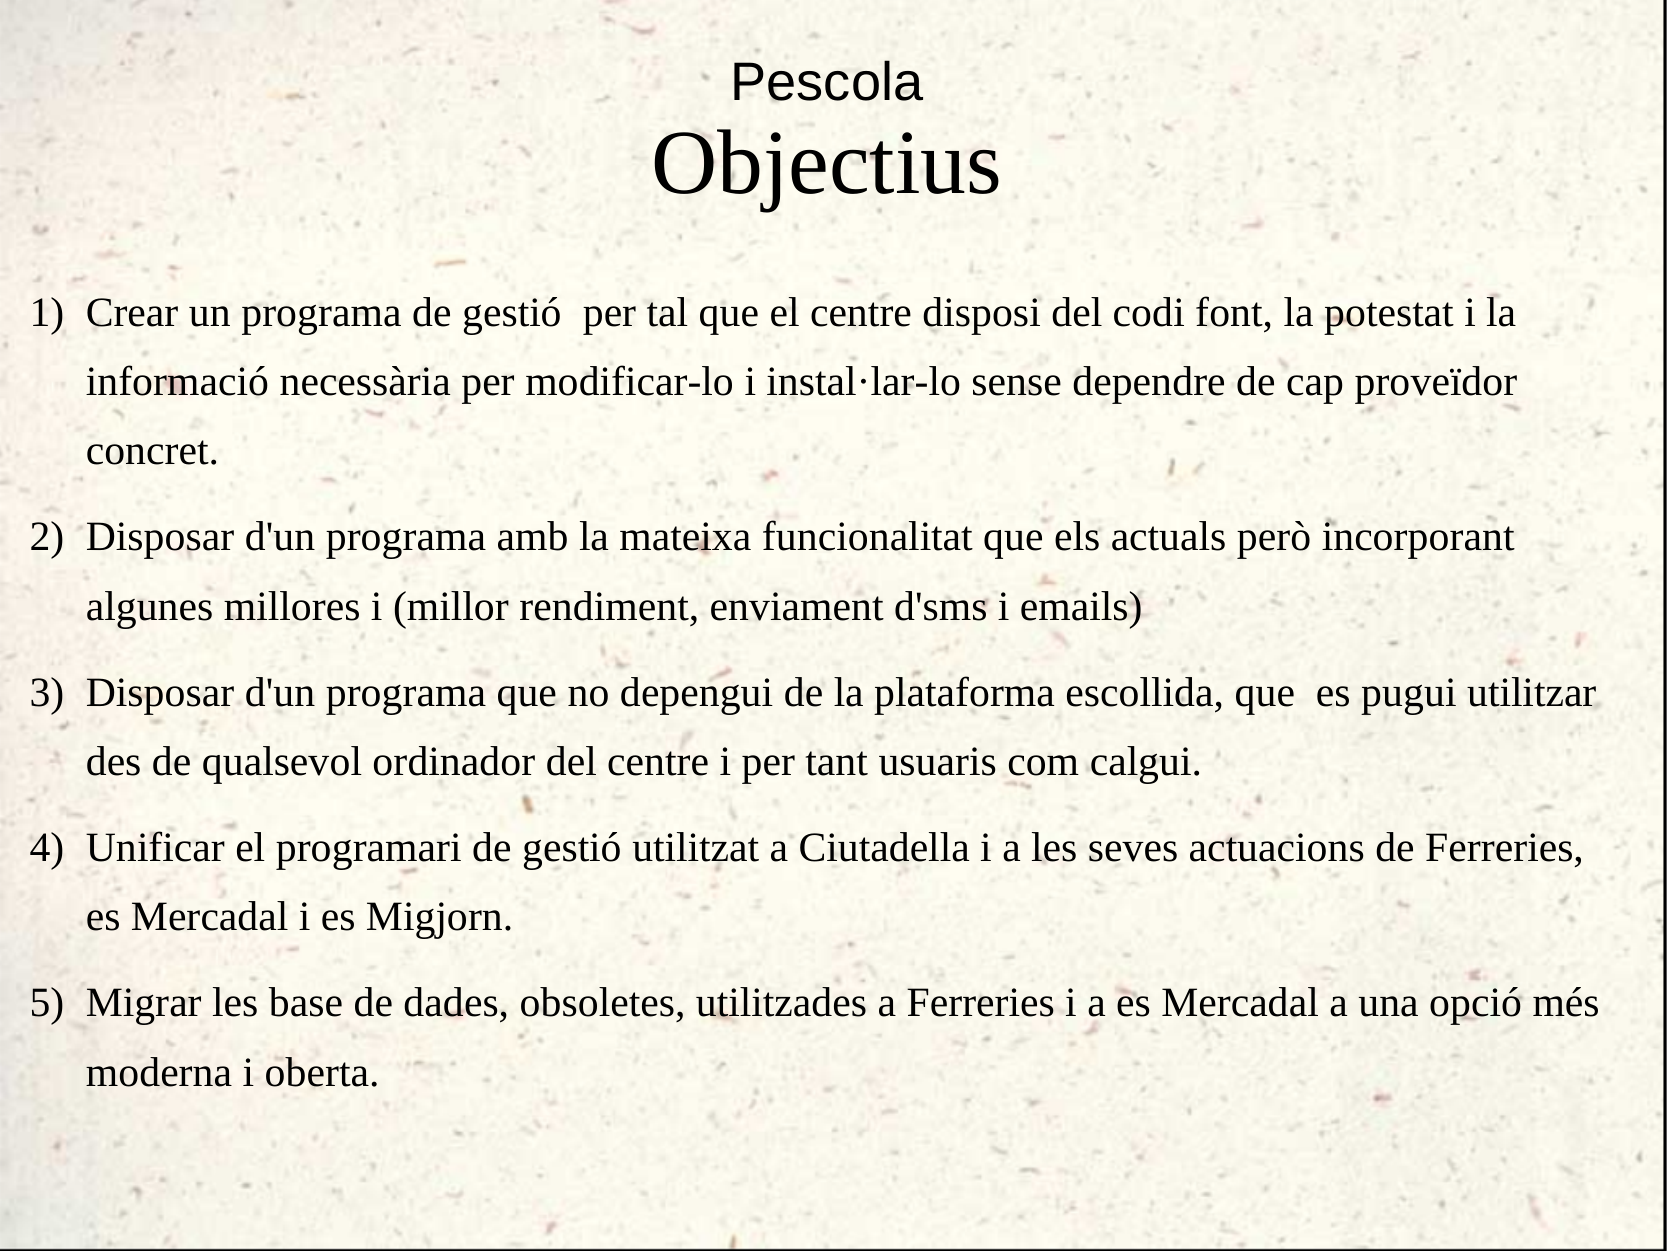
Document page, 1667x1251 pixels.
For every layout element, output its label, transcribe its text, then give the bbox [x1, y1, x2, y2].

list Crear un programa de gestió per tal que el centre disposi del codi font, la potestat i la informació necessària per modificar-lo i instal·lar-lo sense dependre de cap proveïdor concret. Disposar d'un programa amb la mateixa funcionalitat que els actuals però incorporant algunes millores i (millor rendiment, enviament d'sms i emails) Disposar d'un programa que no depengui de la plataforma escollida, que es pugui utilitzar des de qualsevol ordinador del centre i per tant usuaris com calgui. Unificar el programari de gestió utilitzat a Ciutadella i a les seves actuacions de Ferreries, es Mercadal i es Migjorn. Migrar les base de dades, obsoletes, utilitzades a Ferreries i a es Mercadal a una opció més moderna i oberta. [29, 265, 1625, 1152]
picture [0, 0, 1667, 1251]
title Pescola Objectius [118, 0, 1536, 265]
